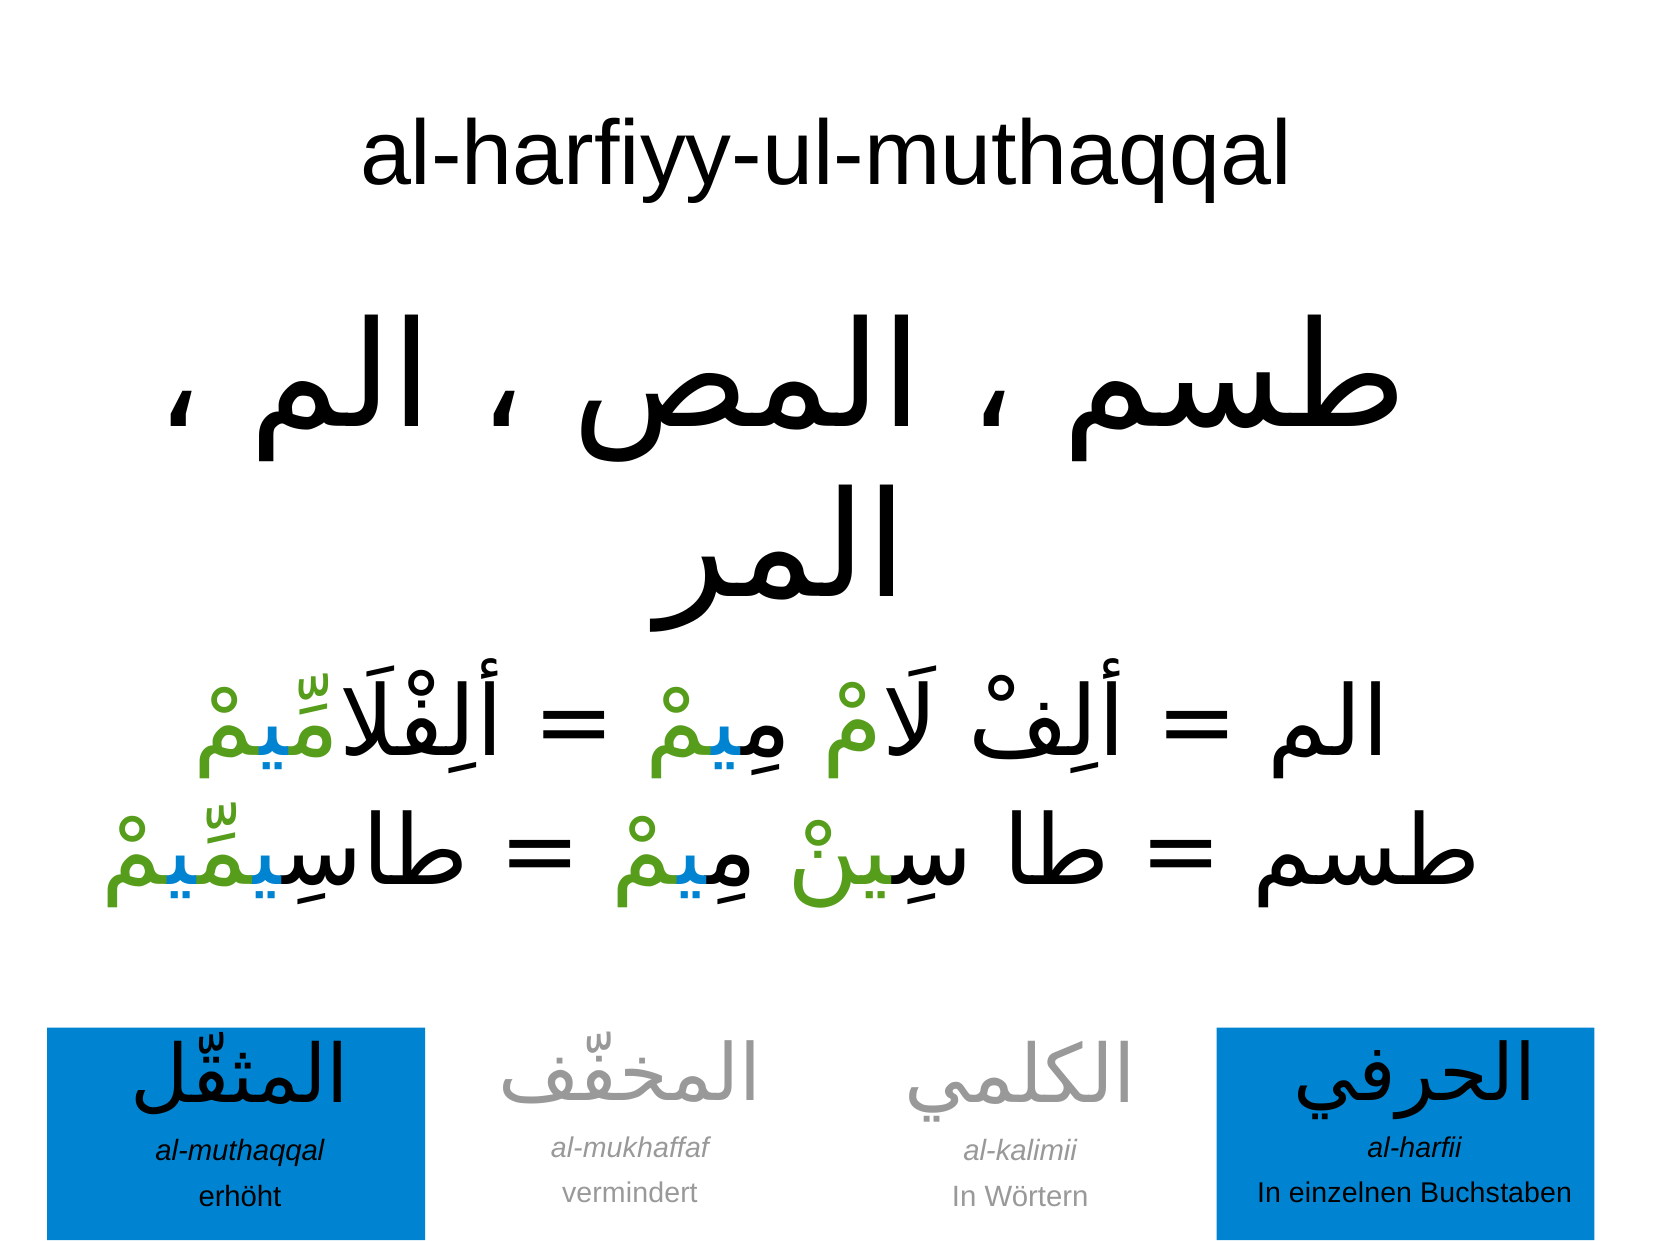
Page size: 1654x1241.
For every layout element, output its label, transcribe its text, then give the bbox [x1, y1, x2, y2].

text_box [1216, 1027, 1595, 1241]
text_box [47, 1027, 426, 1241]
title al-harfiyy-ul-muthaqqal [82, 49, 1571, 257]
list المخفّف al-mukhaffaf vermindert [437, 1027, 793, 1217]
list الم = ألِفْ لَامْ مِيمْ = ألِفْلَامِّيمْ طسم = طا سِينْ مِيمْ = طاسِيمِّيمْ [82, 665, 1538, 1009]
list الحرفي al-harfii In einzelnen Buchstaben [1216, 1027, 1583, 1217]
list طسم ، المص ، الم ، المر [82, 290, 1538, 634]
list المثقّل al-muthaqqal erhöht [47, 1027, 402, 1217]
list الكلمي al-kalimii In Wörtern [828, 1027, 1182, 1217]
